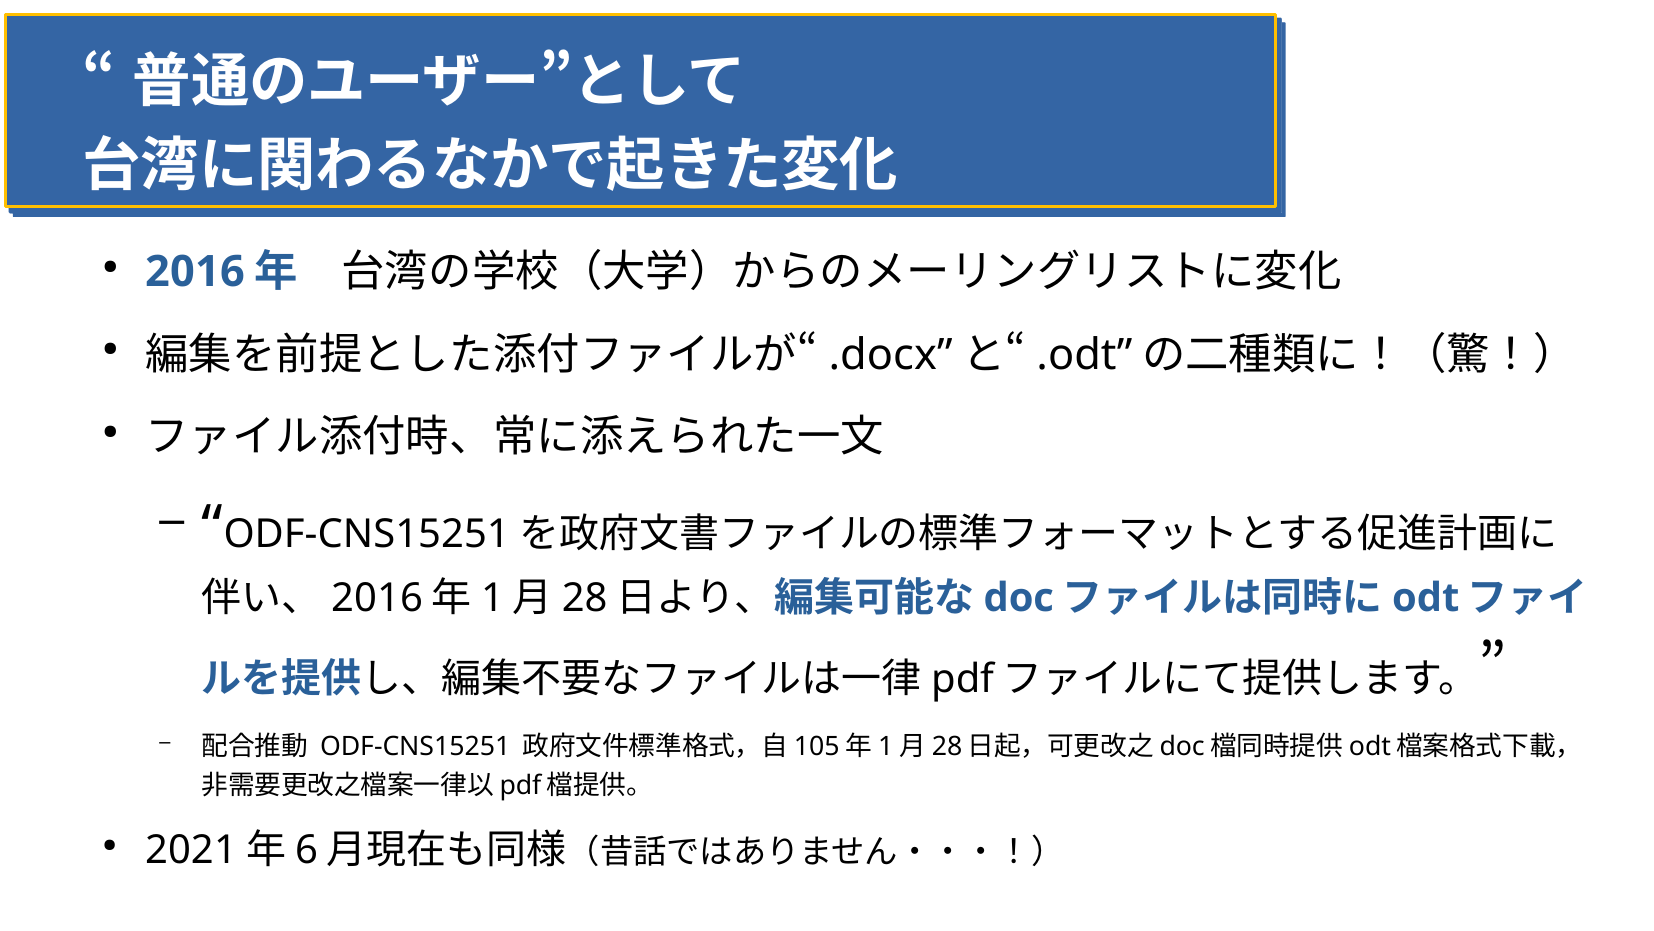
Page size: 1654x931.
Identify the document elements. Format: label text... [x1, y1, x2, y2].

list 2016年 台湾の学校（大学）からのメーリングリストに変化 編集を前提とした添付ファイルが“.docx”と“.odt”の二種類に！（驚！） ファイル添付時、常に添えられた一文 “ODF-CNS15251を政府文書ファイルの標準フォーマットとする促進計画に伴い、2016年1月28日より、編集可能なdocファイルは同時にodtファイルを提供し、編集不要なファイルは一律pdfファイルにて提供します。” 配合推動 ODF-CNS15251 政府文件標準格式，自105年1月28日起，可更改之doc檔同時提供odt檔案格式下載，非需要更改之檔案一律以pdf檔提供。 2021年6月現在も同様（昔話ではありません・・・！） [88, 236, 1595, 886]
title “普通のユーザー”として 台湾に関わるなかで起きた変化 [82, 7, 1235, 230]
